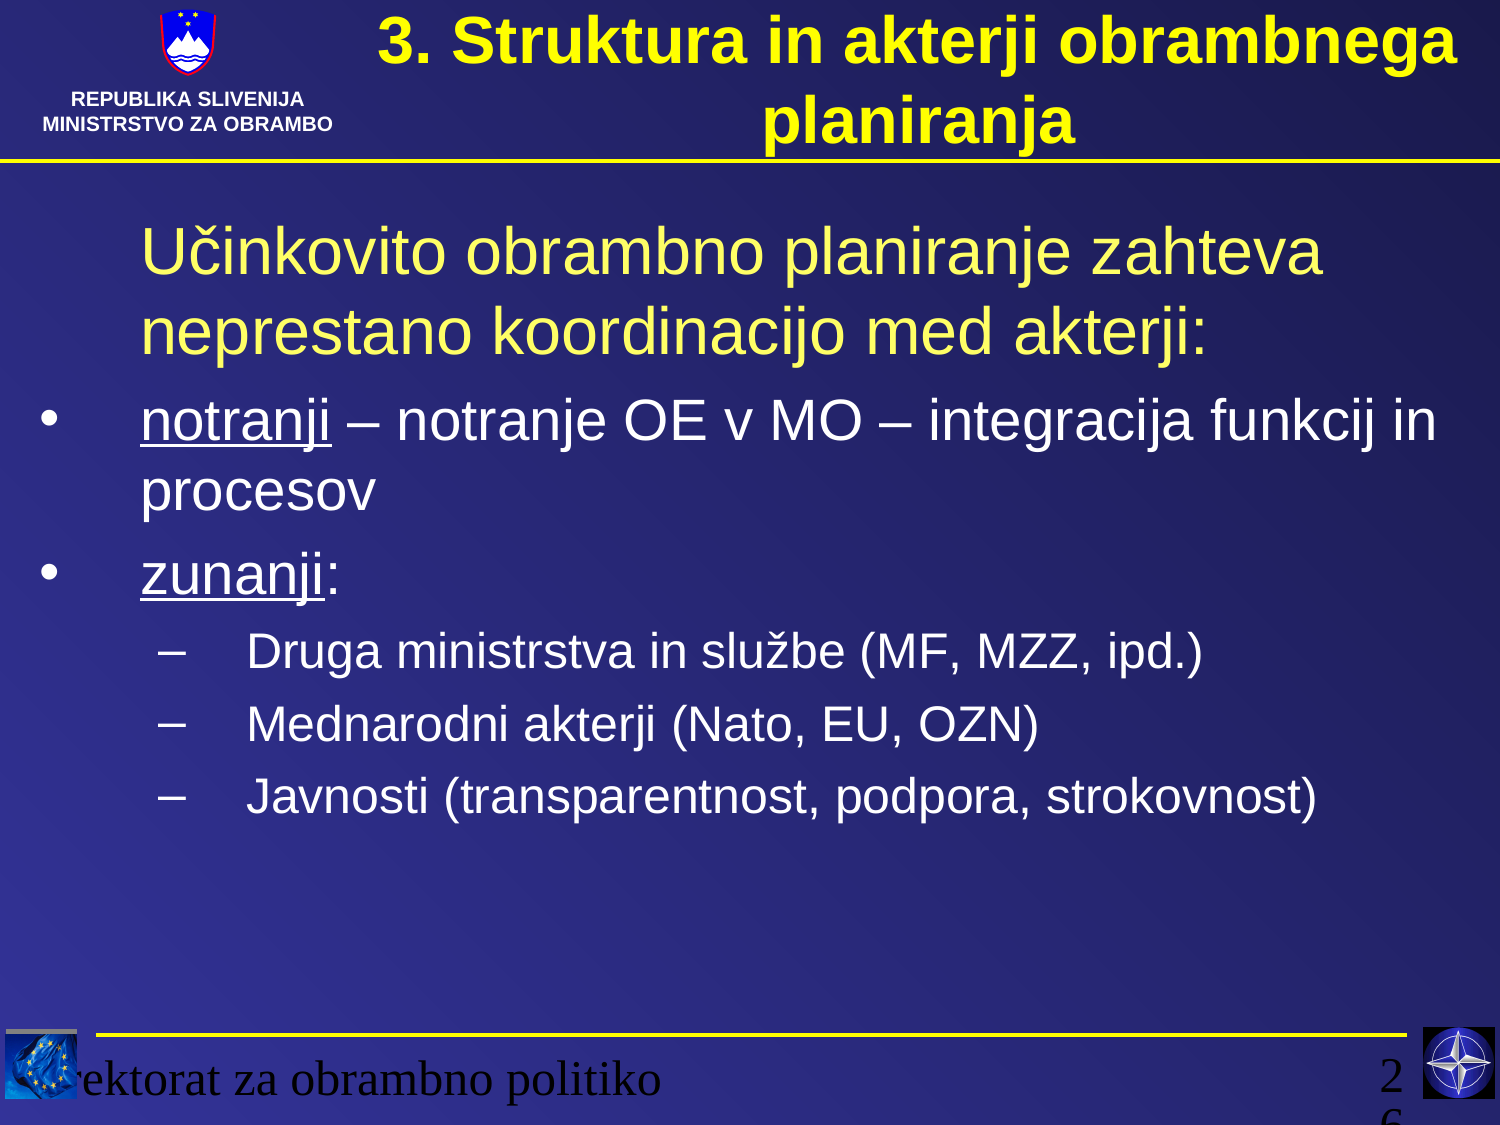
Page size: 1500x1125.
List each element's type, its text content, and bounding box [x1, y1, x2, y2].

list Učinkovito obrambno planiranje zahteva neprestano koordinacijo med akterji: notranji – notranje OE v MO – integracija funkcij in procesov zunanji: Druga ministrstva in službe (MF, MZZ, ipd.) Mednarodni akterji (Nato, EU, OZN) Javnosti (transparentnost, podpora, strokovnost) [24, 200, 1476, 1006]
title 3. Struktura in akterji obrambnega planiranja [348, 0, 1489, 165]
